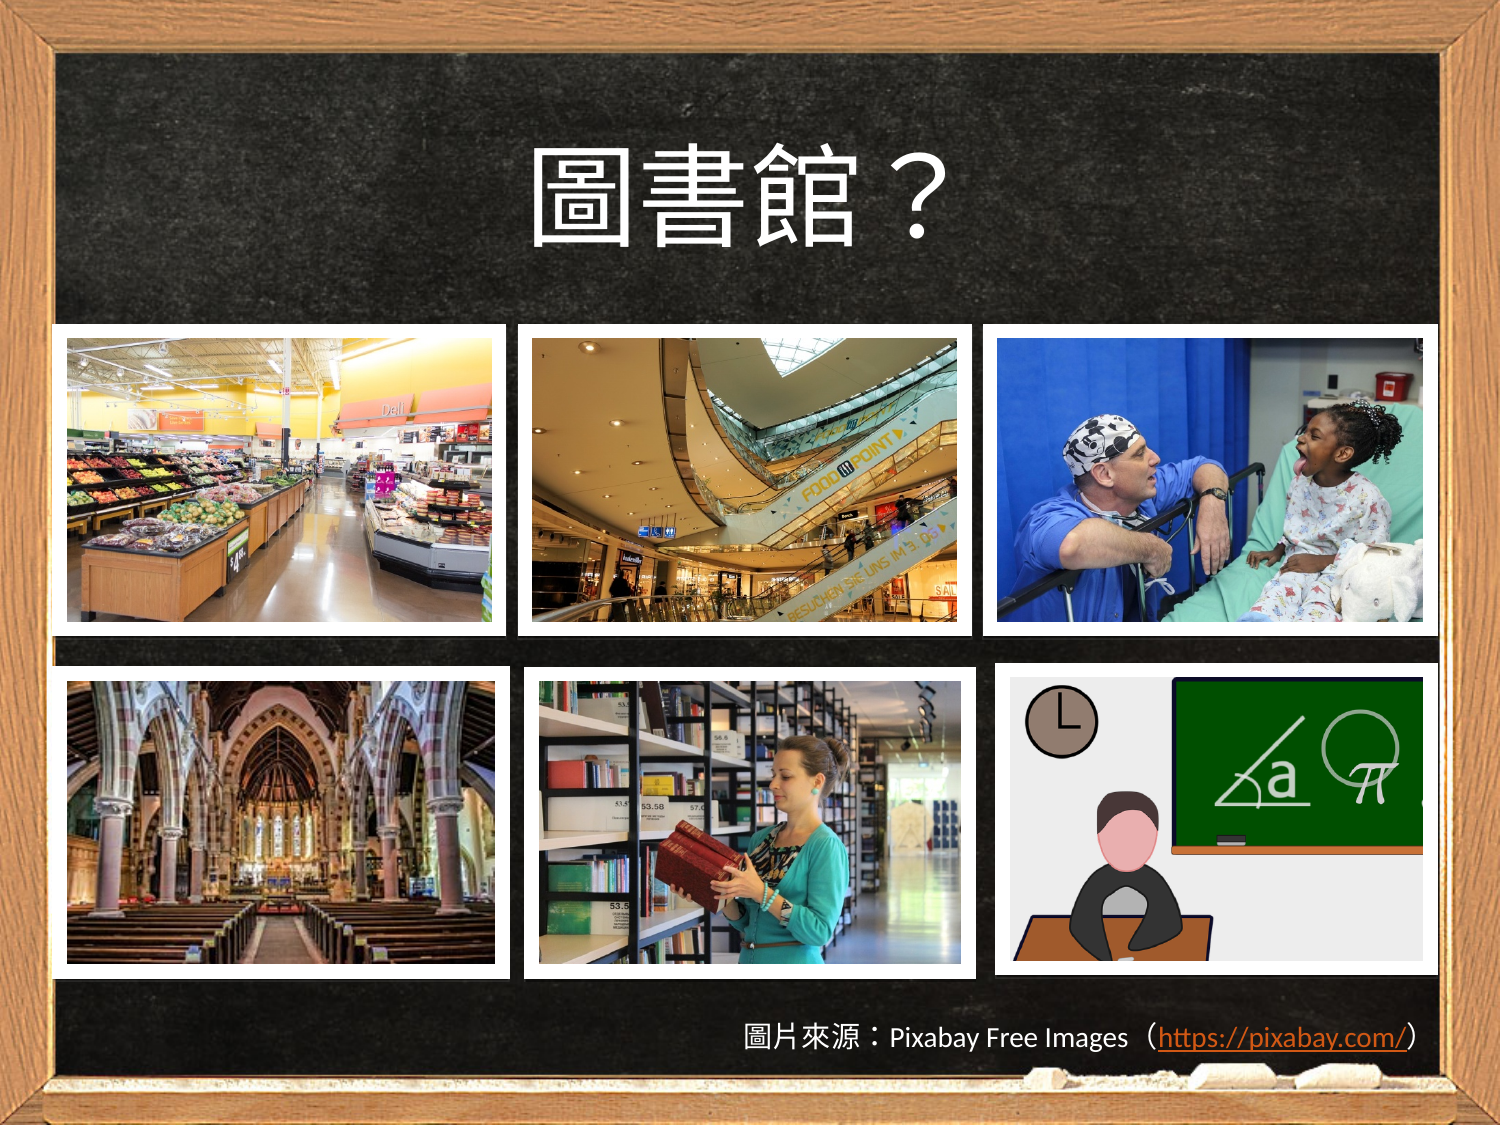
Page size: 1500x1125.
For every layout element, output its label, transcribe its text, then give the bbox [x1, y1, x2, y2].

title 圖書館？ [112, 73, 1388, 315]
text_box 圖片來源：Pixabay Free Images（https://pixabay.com/） [728, 1011, 1451, 1062]
picture [0, 0, 1500, 1125]
